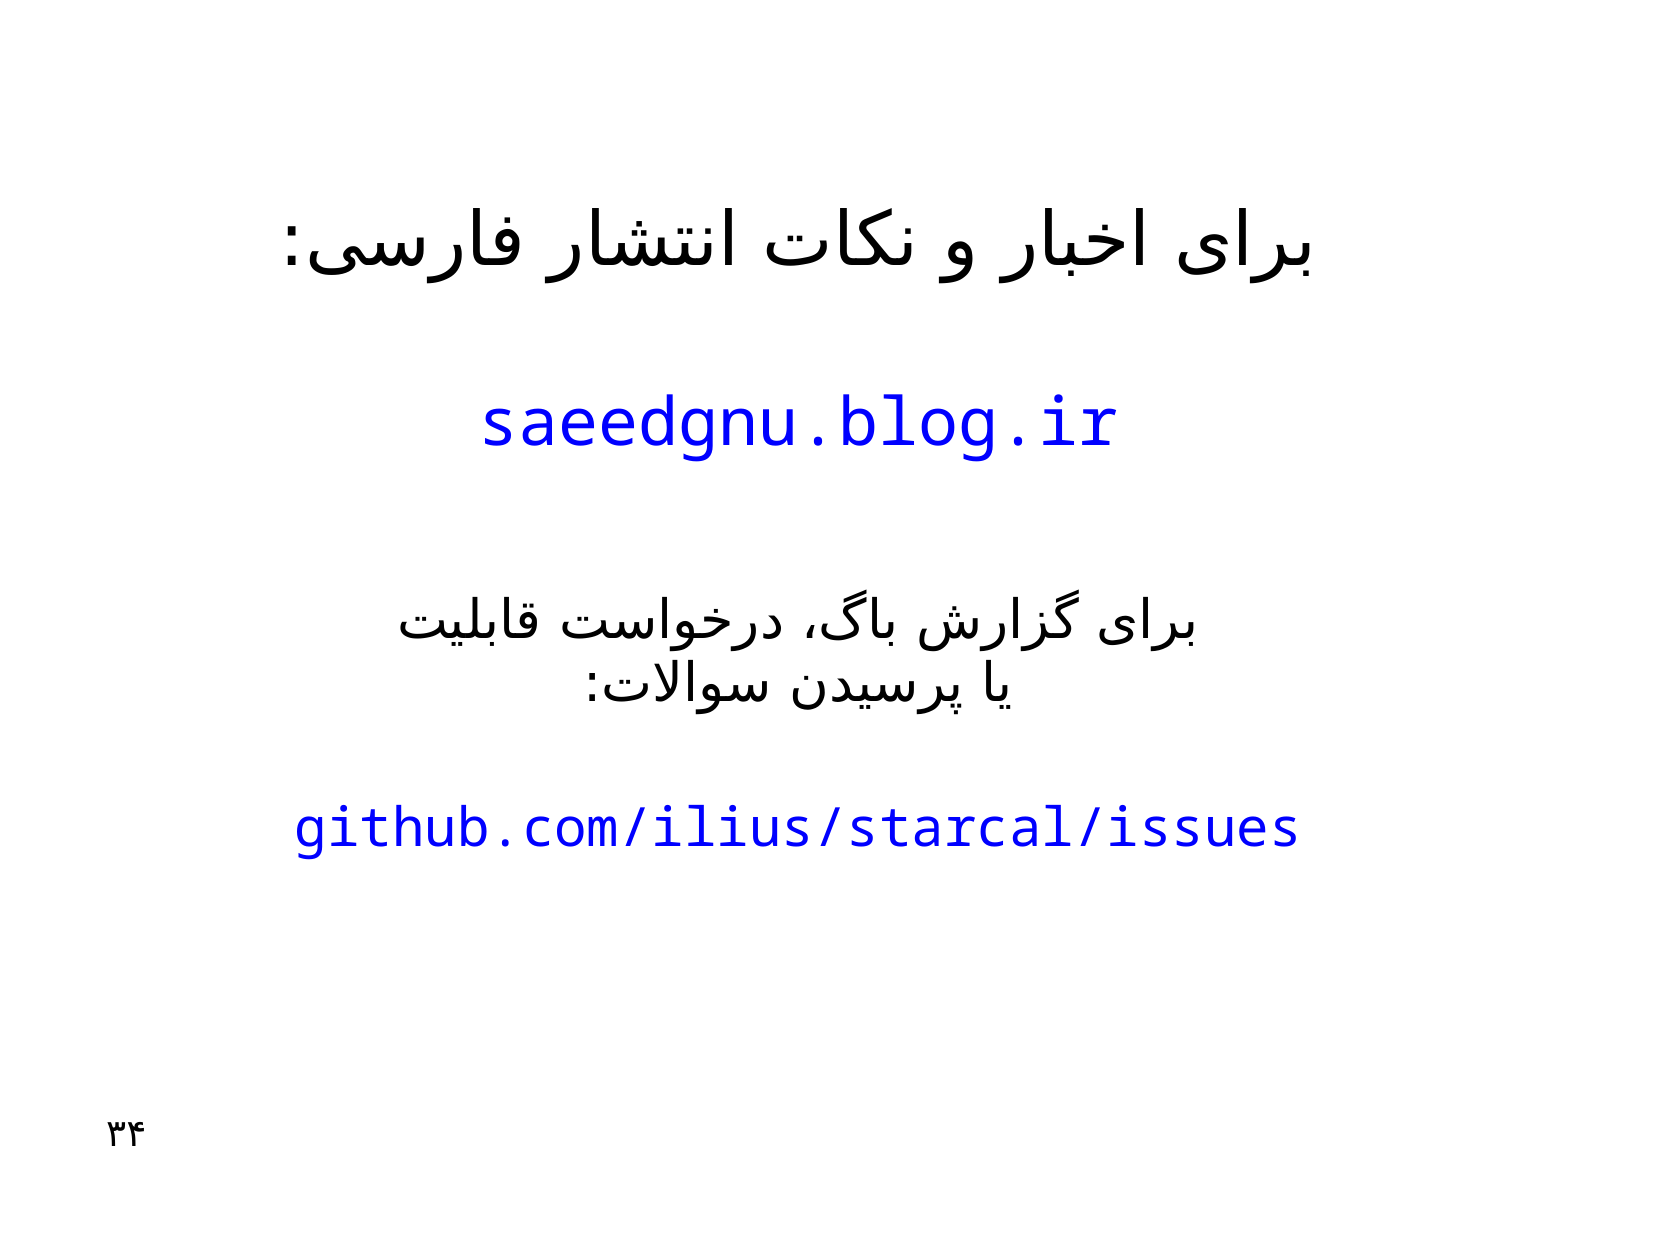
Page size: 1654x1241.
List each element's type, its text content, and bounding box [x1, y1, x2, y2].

text_box برای گزارش باگ، درخواست قابلیت یا پرسیدن سوالات: github.com/ilius/starcal/issues [227, 591, 1370, 1008]
text_box ۳۴ [91, 1104, 172, 1175]
text_box برای اخبار و نکات انتشار فارسی: saeedgnu.blog.ir [227, 210, 1370, 591]
